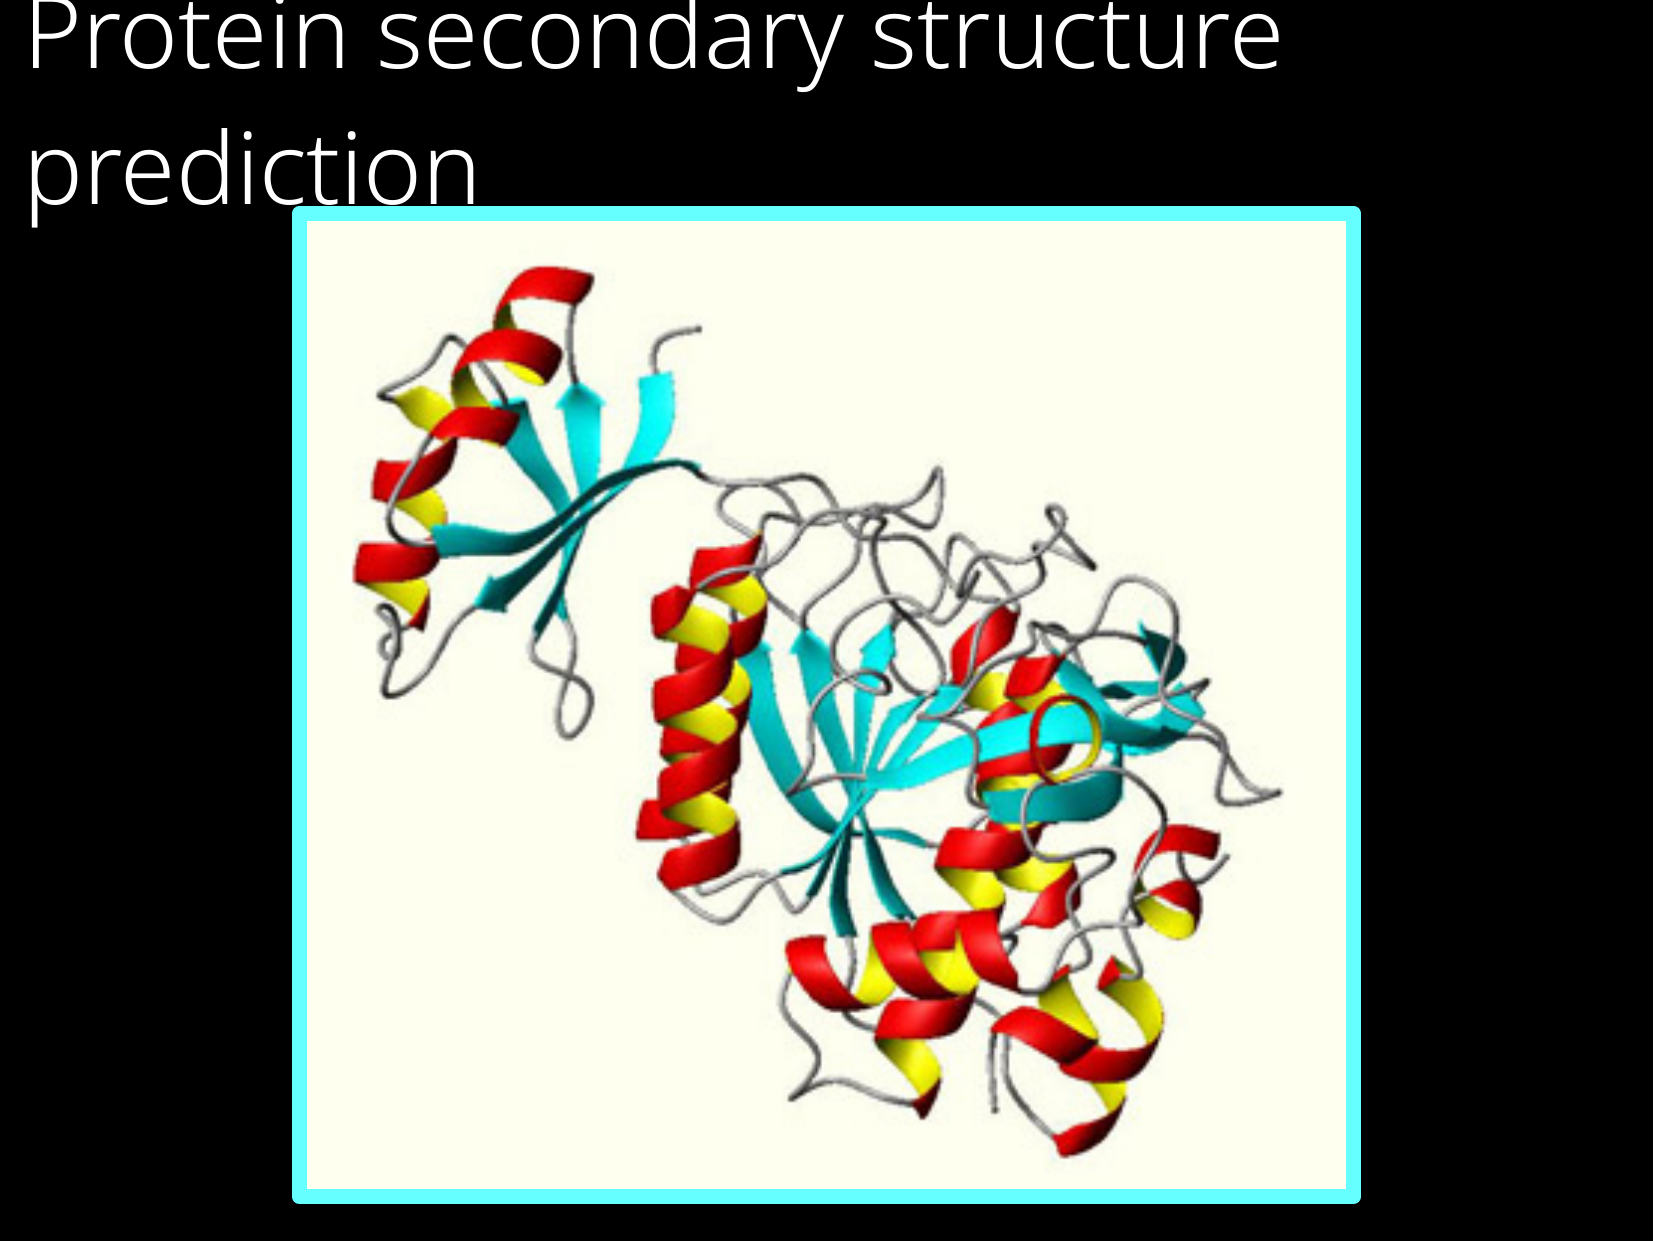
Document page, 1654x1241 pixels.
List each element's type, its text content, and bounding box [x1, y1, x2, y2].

title Protein secondary structure prediction [23, 25, 1630, 171]
picture [306, 221, 1347, 1190]
